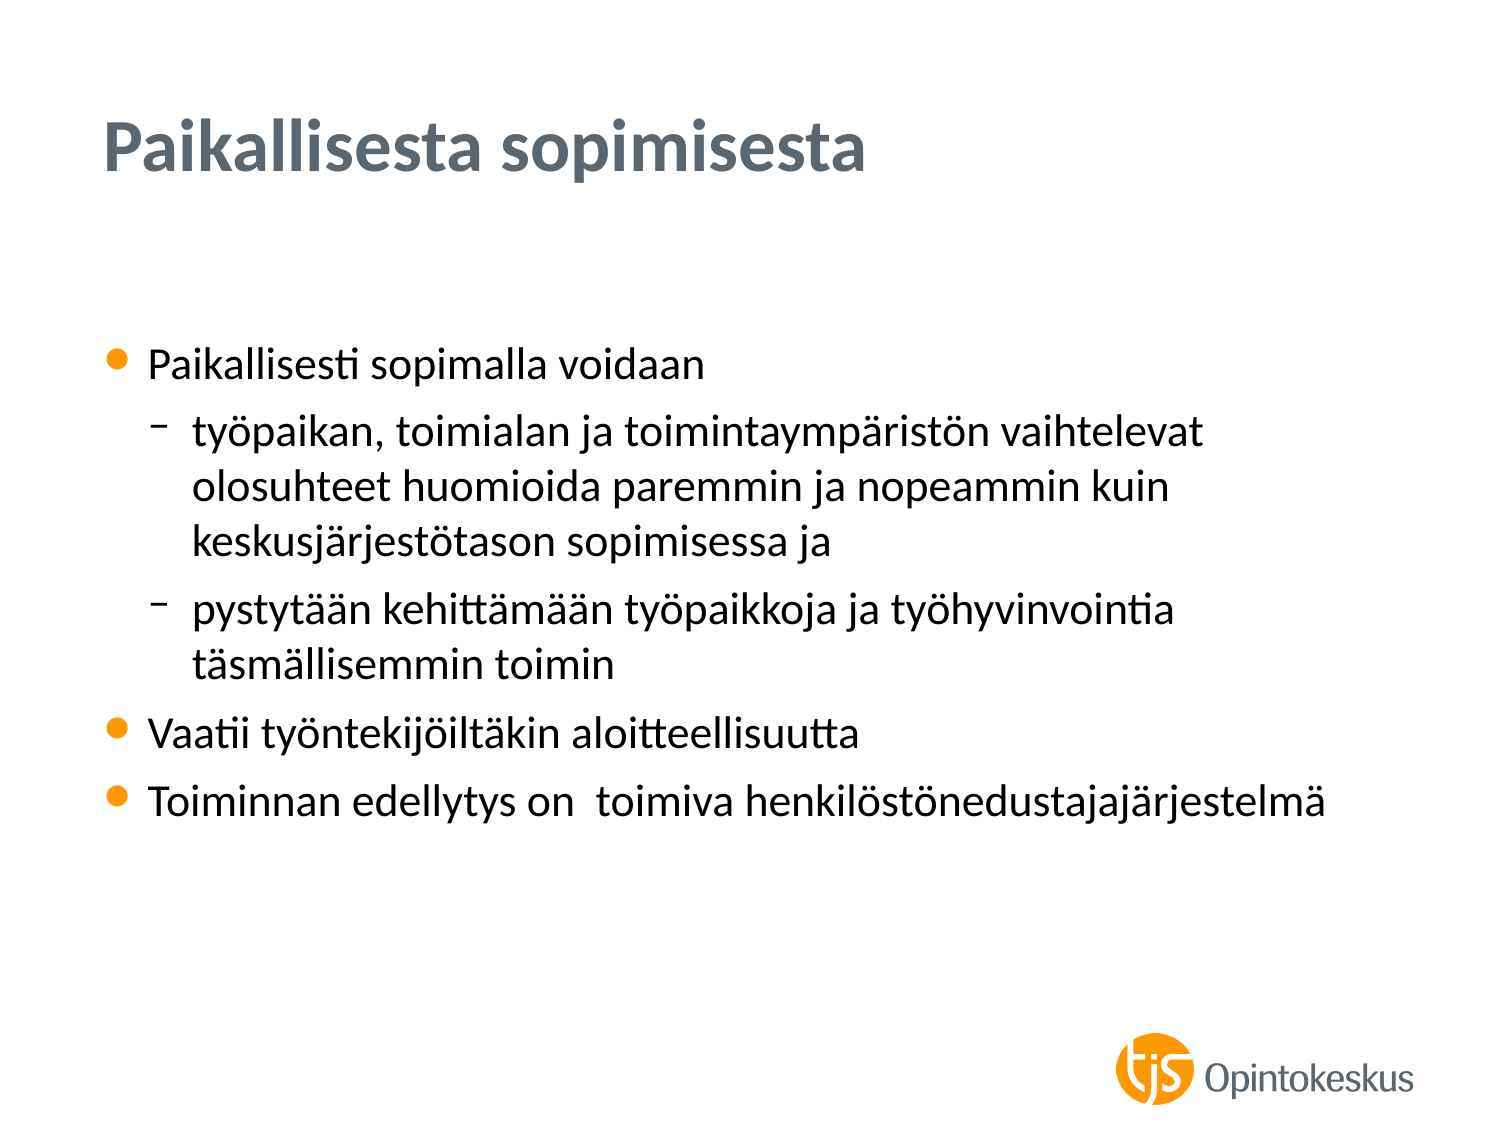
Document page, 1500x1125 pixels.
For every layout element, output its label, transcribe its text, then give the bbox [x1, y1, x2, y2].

title Paikallisesta sopimisesta [88, 88, 1412, 266]
picture [1116, 1033, 1413, 1105]
list Paikallisesti sopimalla voidaan työpaikan, toimialan ja toimintaympäristön vaihtelevat olosuhteet huomioida paremmin ja nopeammin kuin keskusjärjestötason sopimisessa ja pystytään kehittämään työpaikkoja ja työhyvinvointia täsmällisemmin toimin Vaatii työntekijöiltäkin aloitteellisuutta Toiminnan edellytys on toimiva henkilöstönedustajajärjestelmä [88, 324, 1412, 1004]
